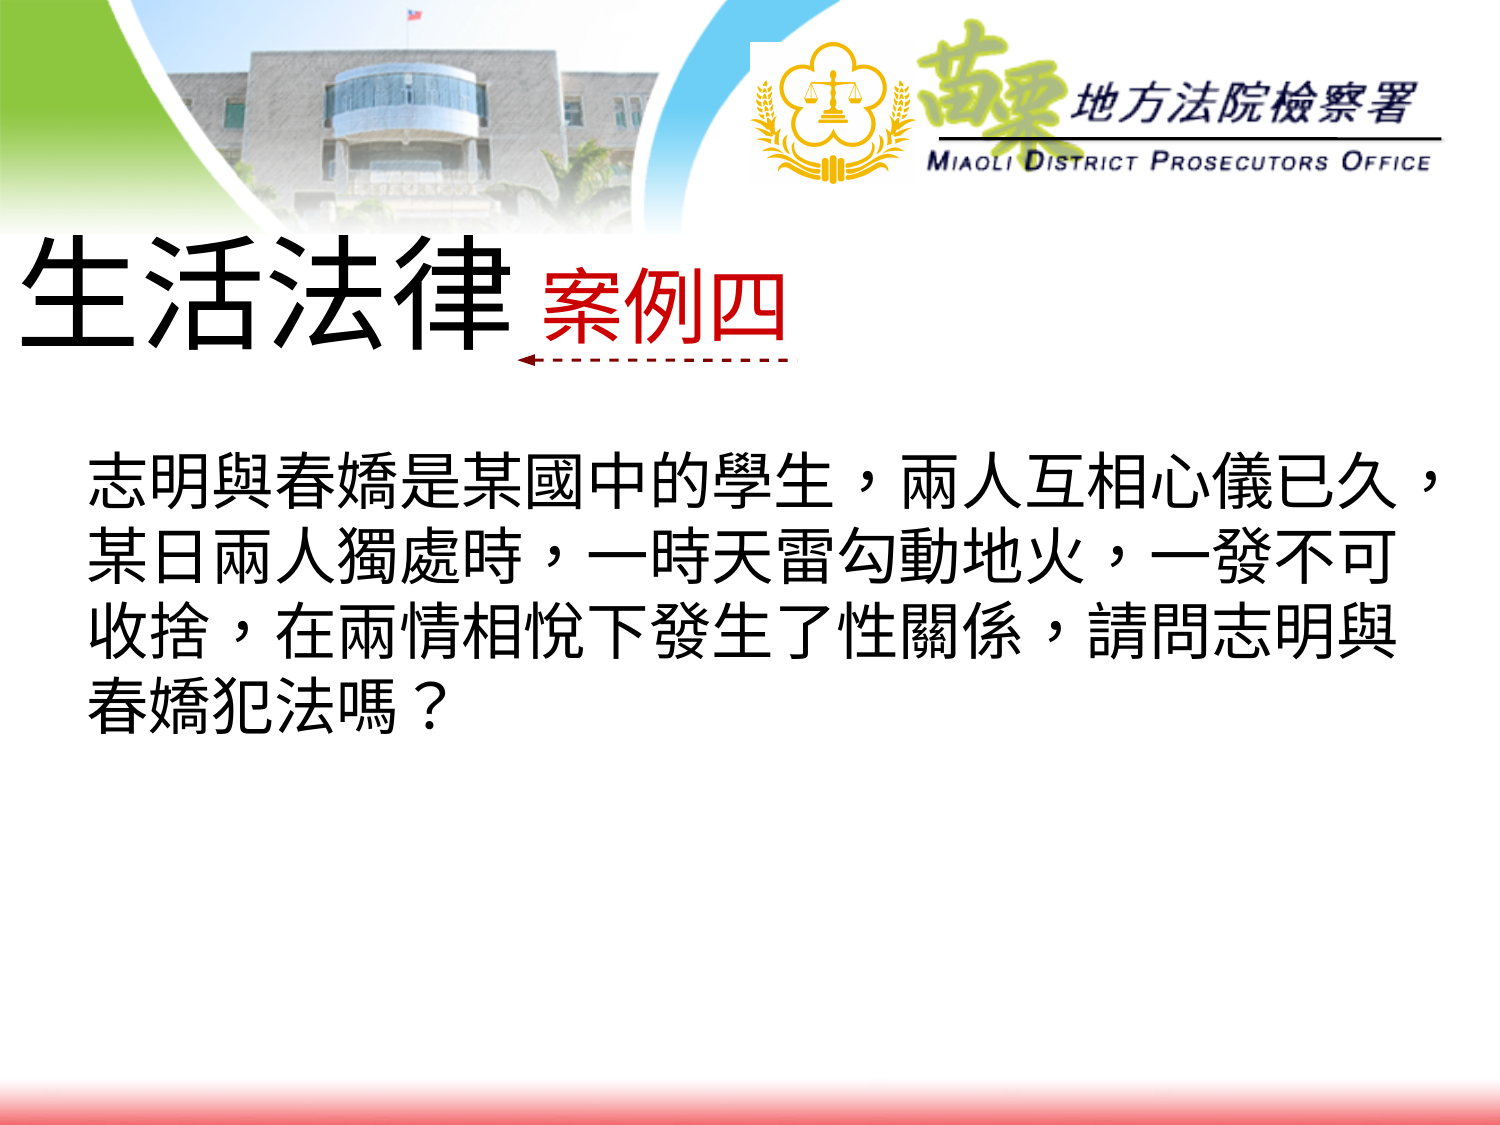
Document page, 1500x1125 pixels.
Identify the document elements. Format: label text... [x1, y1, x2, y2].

text_box 志明與春嬌是某國中的學生，兩人互相心儀已久，某日兩人獨處時，一時天雷勾動地火，一發不可收捨，在兩情相悅下發生了性關係，請問志明與春嬌犯法嗎？ [72, 434, 1428, 749]
text_box 案例四 [531, 247, 805, 362]
text_box 生活法律 [0, 208, 531, 374]
picture [0, 1026, 1500, 1125]
